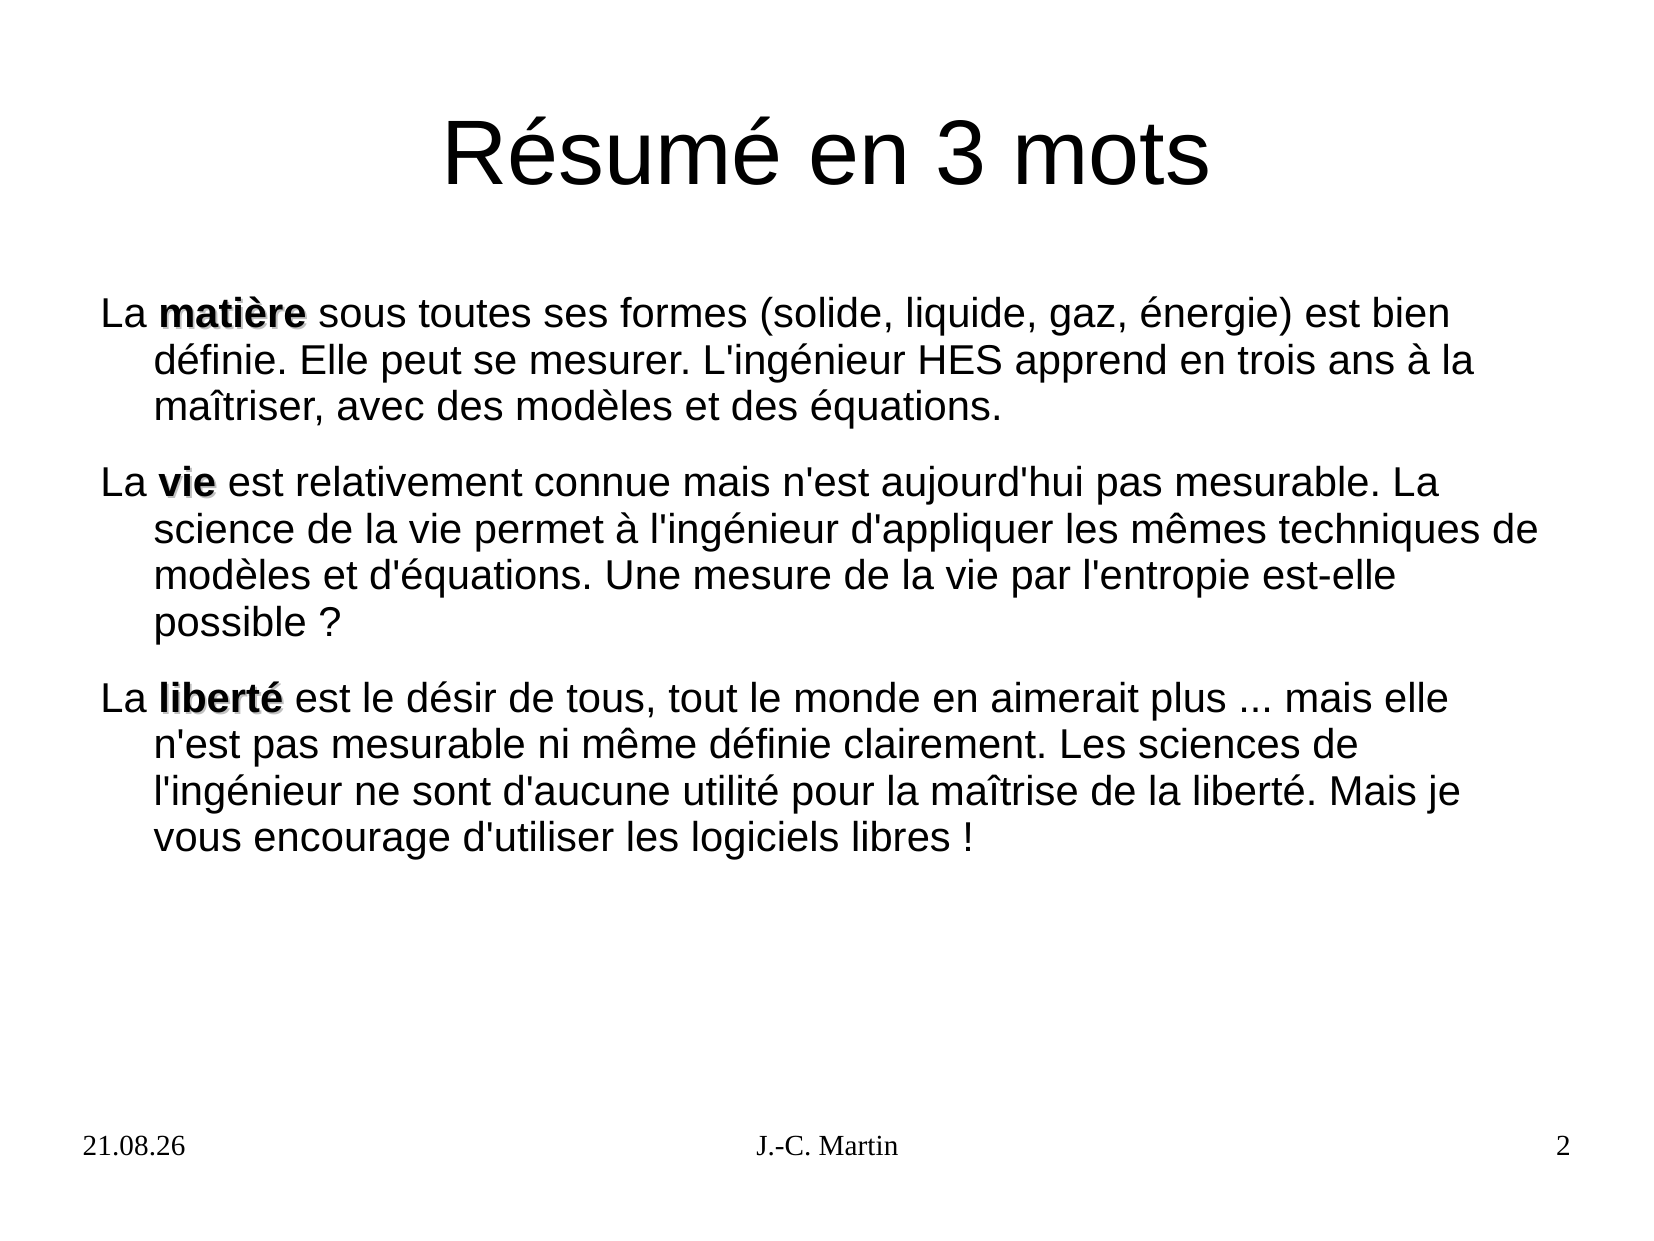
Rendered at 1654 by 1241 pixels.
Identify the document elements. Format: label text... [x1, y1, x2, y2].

list La matière sous toutes ses formes (solide, liquide, gaz, énergie) est bien définie. Elle peut se mesurer. L'ingénieur HES apprend en trois ans à la maîtriser, avec des modèles et des équations. La vie est relativement connue mais n'est aujourd'hui pas mesurable. La science de la vie permet à l'ingénieur d'appliquer les mêmes techniques de modèles et d'équations. Une mesure de la vie par l'entropie est-elle possible ? La liberté est le désir de tous, tout le monde en aimerait plus ... mais elle n'est pas mesurable ni même définie clairement. Les sciences de l'ingénieur ne sont d'aucune utilité pour la maîtrise de la liberté. Mais je vous encourage d'utiliser les logiciels libres ! [82, 290, 1548, 1094]
title Résumé en 3 mots [82, 56, 1571, 250]
